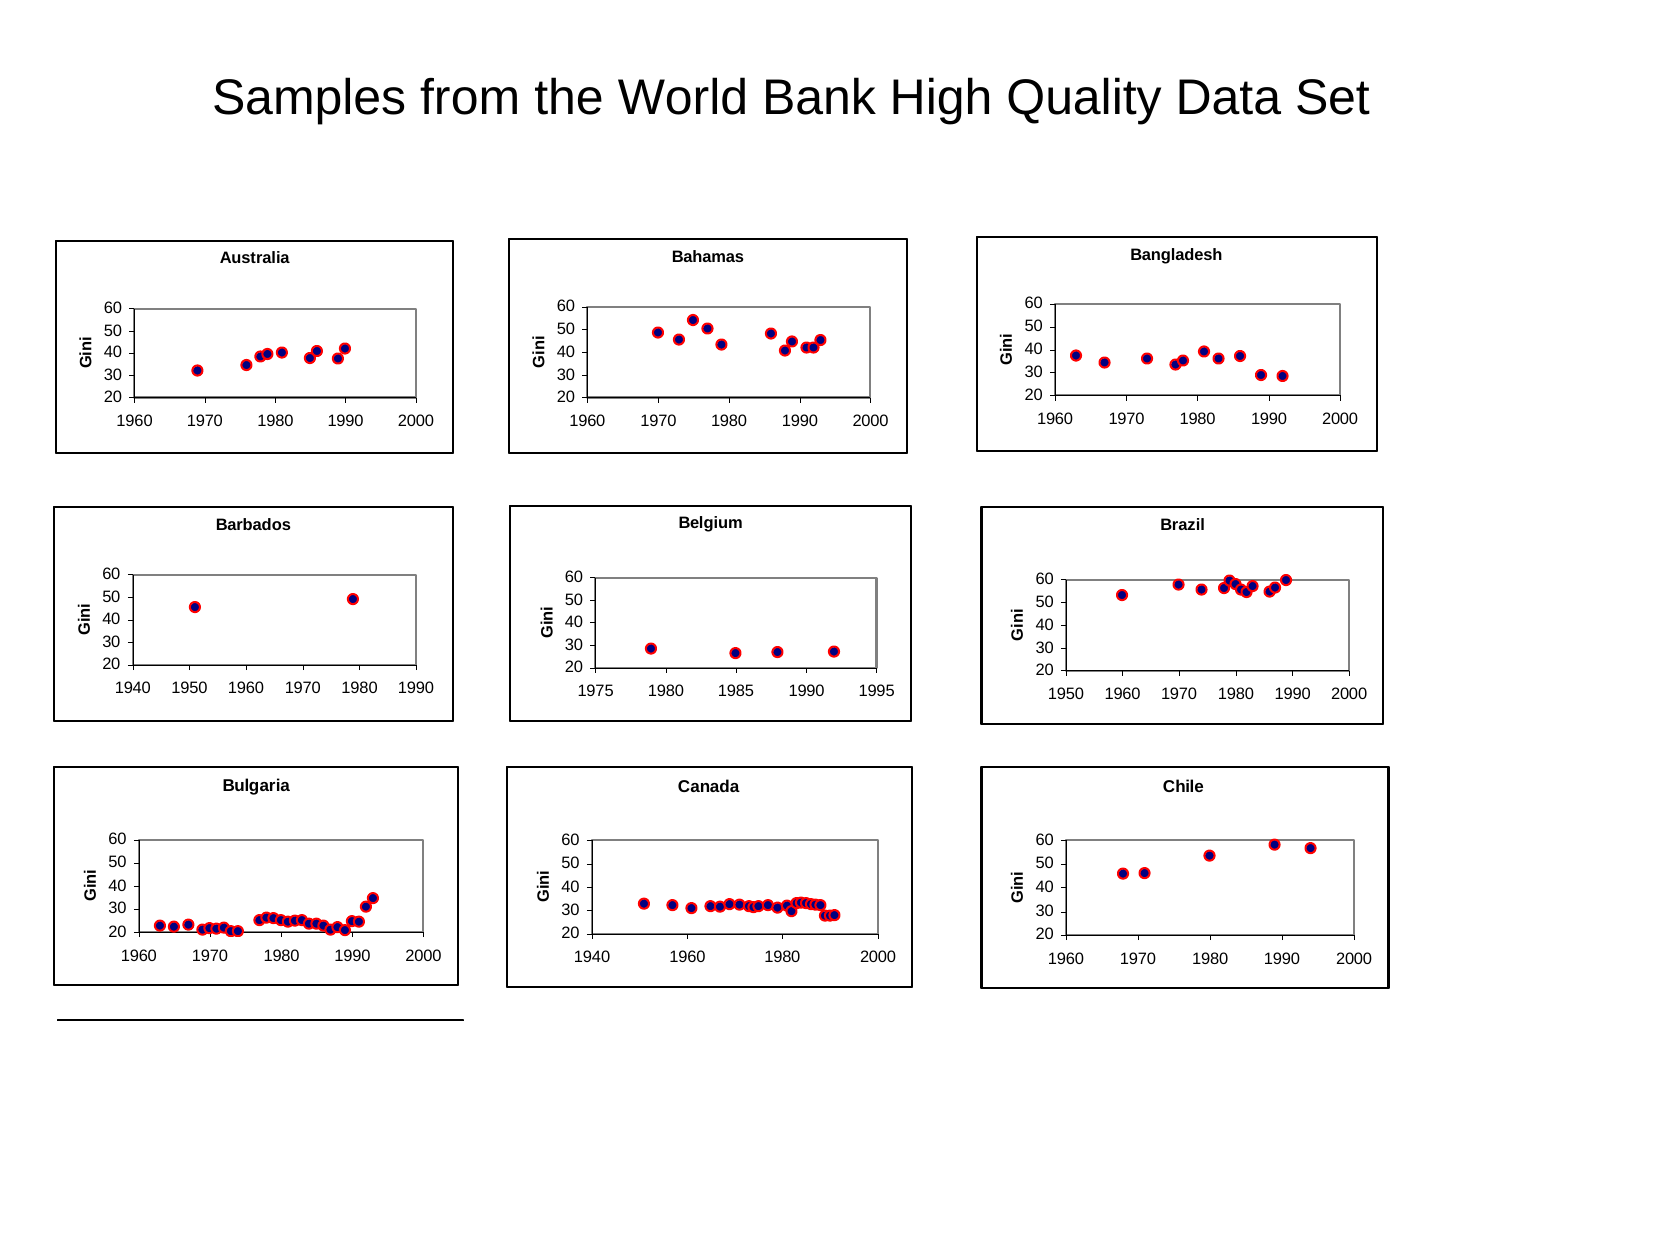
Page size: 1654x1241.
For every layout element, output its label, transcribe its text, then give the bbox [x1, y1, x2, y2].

text_box Samples from the World Bank High Quality Data Set [197, 56, 1386, 133]
picture [27, 212, 1501, 1021]
